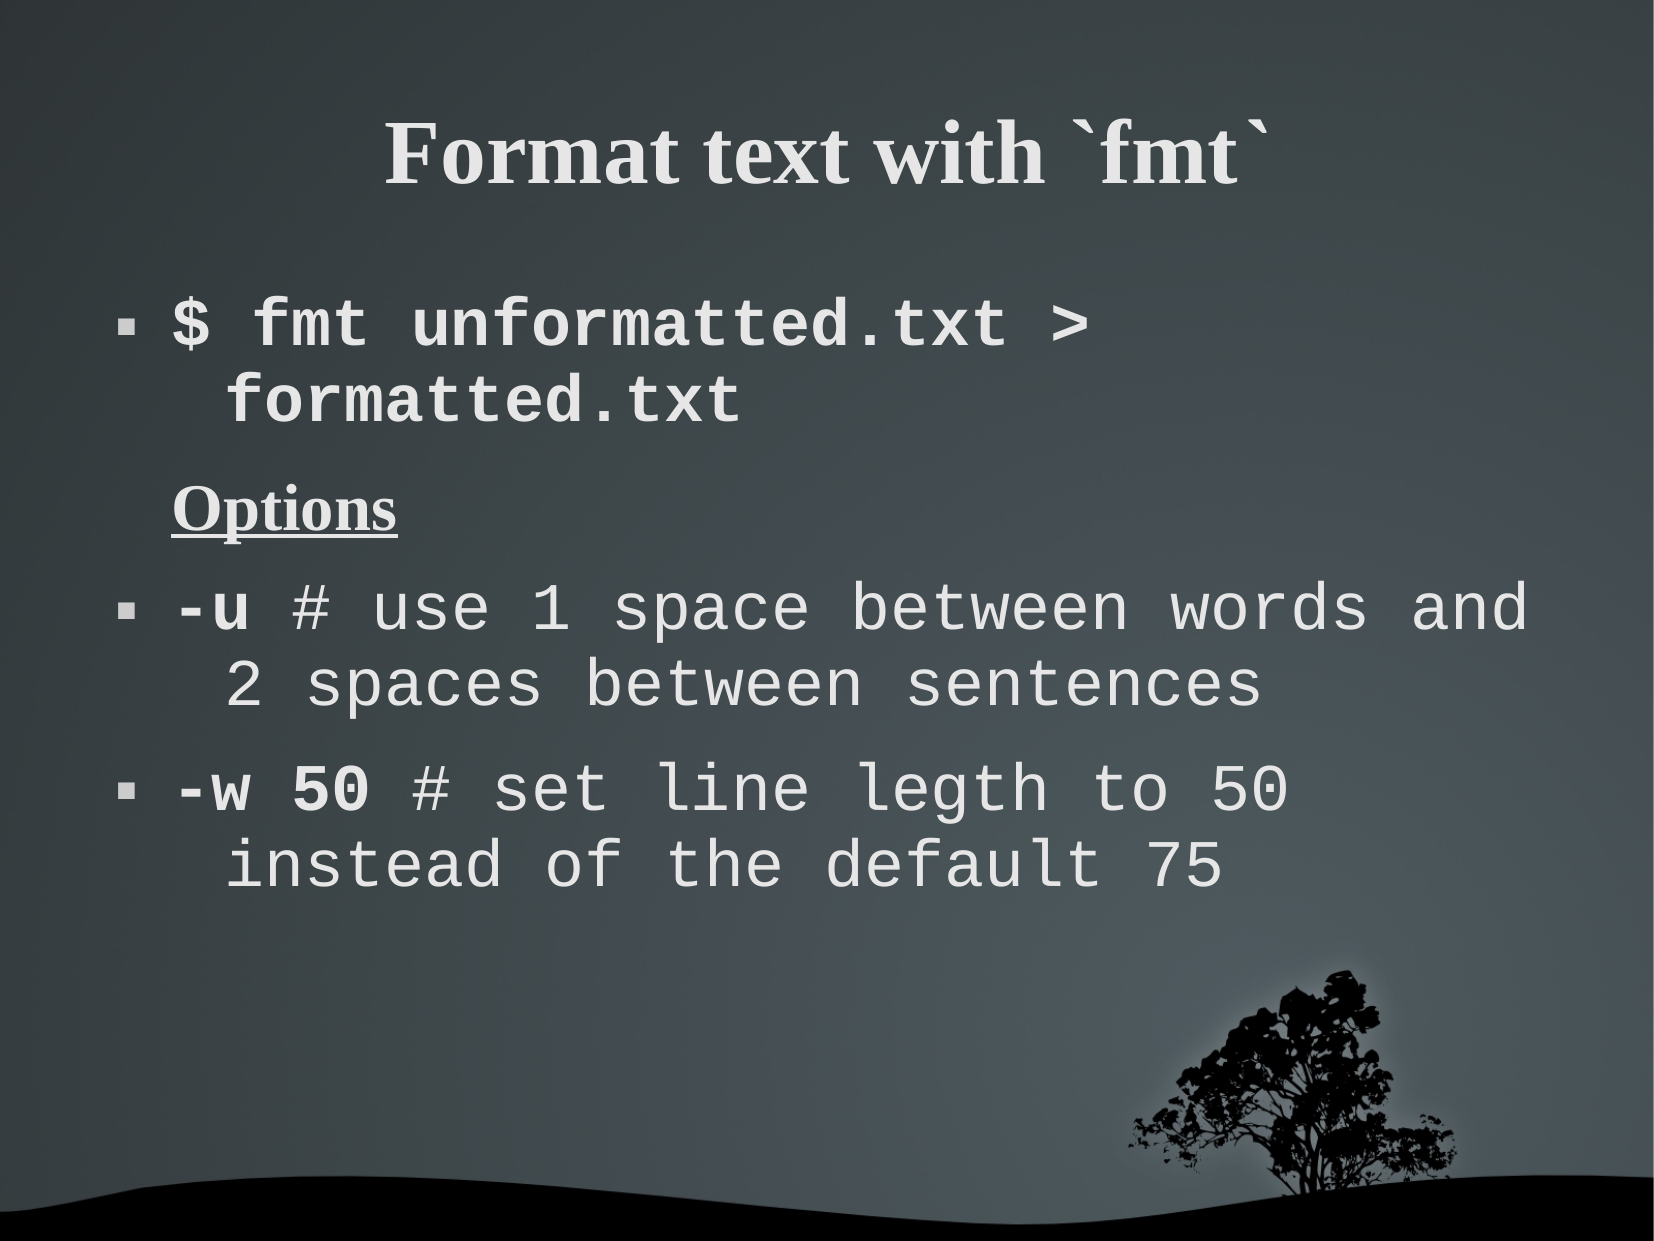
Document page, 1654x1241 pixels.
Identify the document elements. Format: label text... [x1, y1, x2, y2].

title Format text with `fmt` [82, 49, 1571, 257]
picture [0, 0, 1654, 1241]
list $ fmt unformatted.txt > formatted.txt Options -u # use 1 space between words and 2 spaces between sentences -w 50 # set line legth to 50 instead of the default 75 [82, 290, 1571, 1109]
